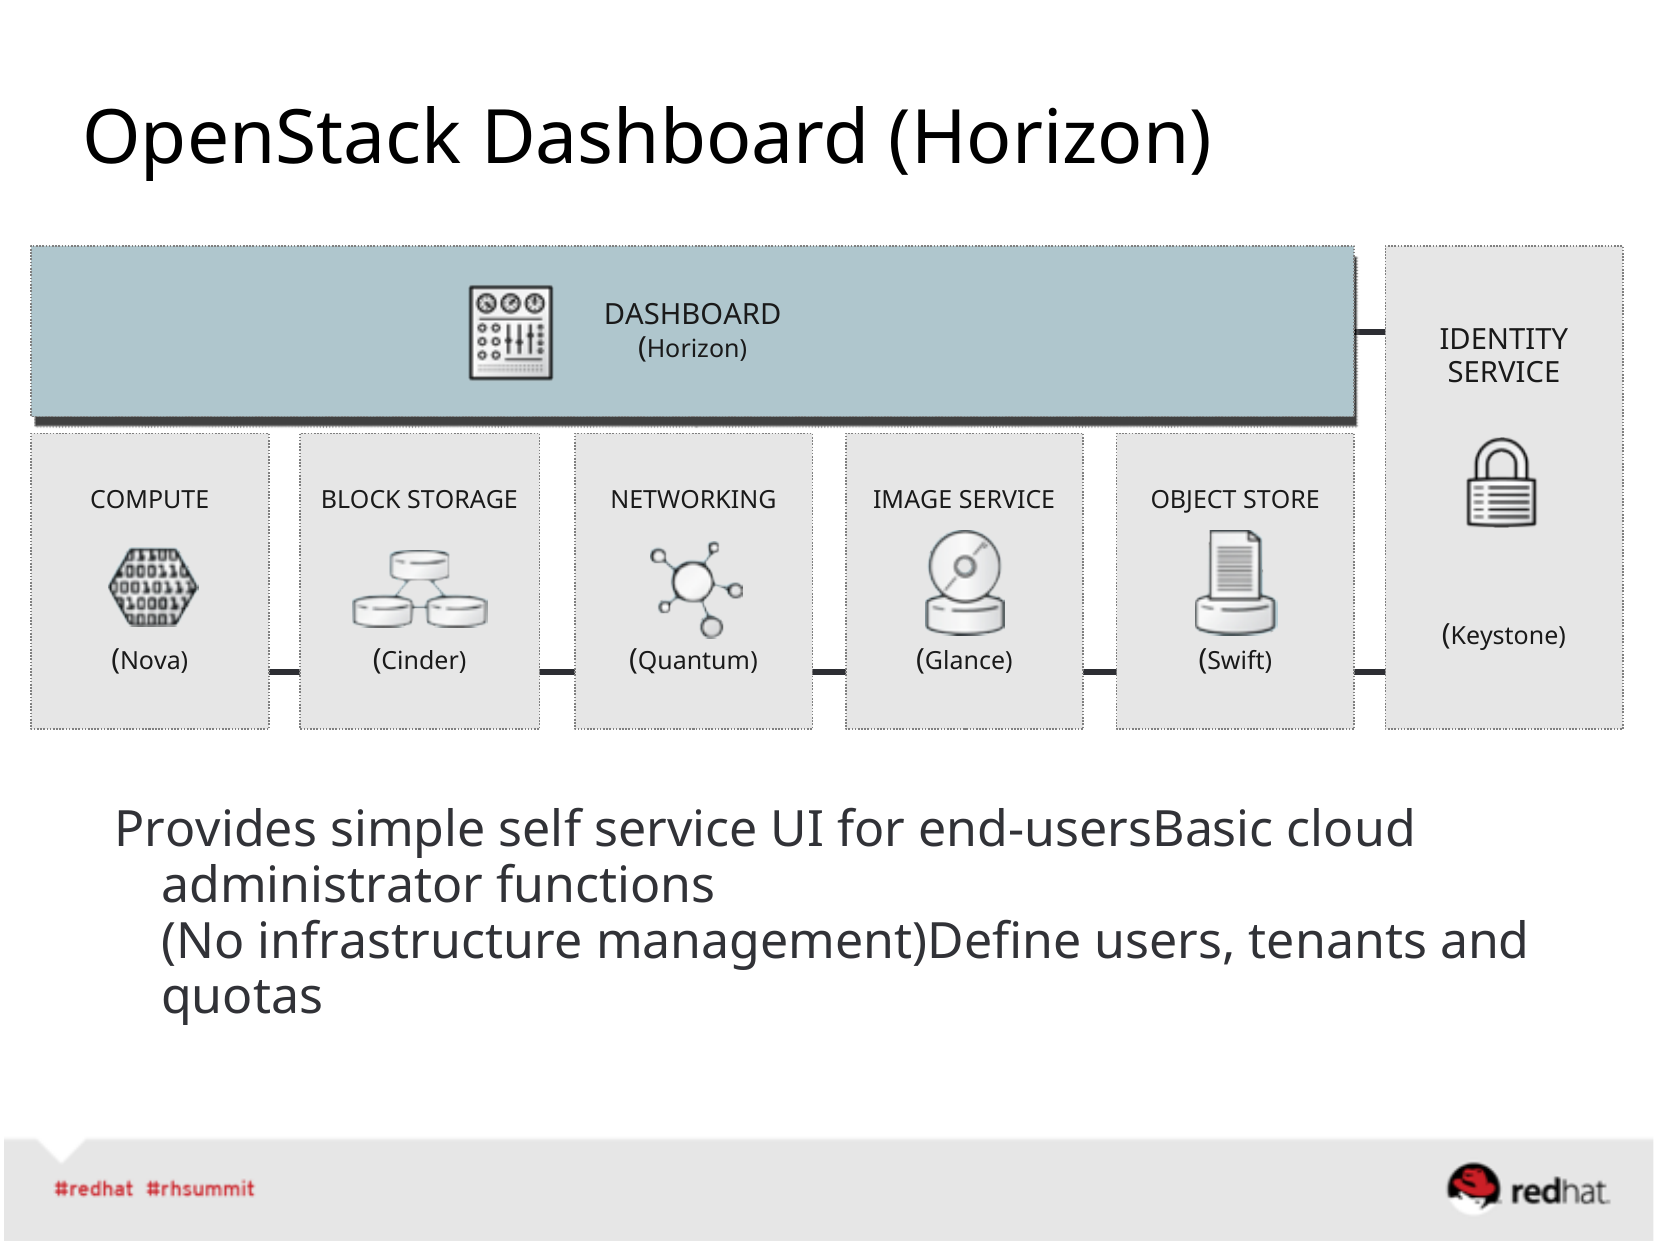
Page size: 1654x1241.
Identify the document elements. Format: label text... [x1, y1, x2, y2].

text_box BLOCK STORAGE (Cinder) [299, 433, 540, 730]
title OpenStack Dashboard (Horizon) [82, 52, 1571, 226]
text_box NETWORKING (Quantum) [574, 433, 813, 730]
text_box IMAGE SERVICE (Glance) [845, 433, 1084, 730]
picture [4, 4, 1654, 1241]
text_box Provides simple self service UI for end-usersBasic cloud administrator functions (No infrastructure management)Define users, tenants and quotas [39, 802, 1613, 1236]
text_box OBJECT STORE (Swift) [1116, 433, 1355, 730]
text_box IDENTITY SERVICE (Keystone) [1385, 245, 1623, 730]
text_box COMPUTE (Nova) [31, 433, 269, 730]
text_box DASHBOARD (Horizon) [31, 245, 1355, 417]
